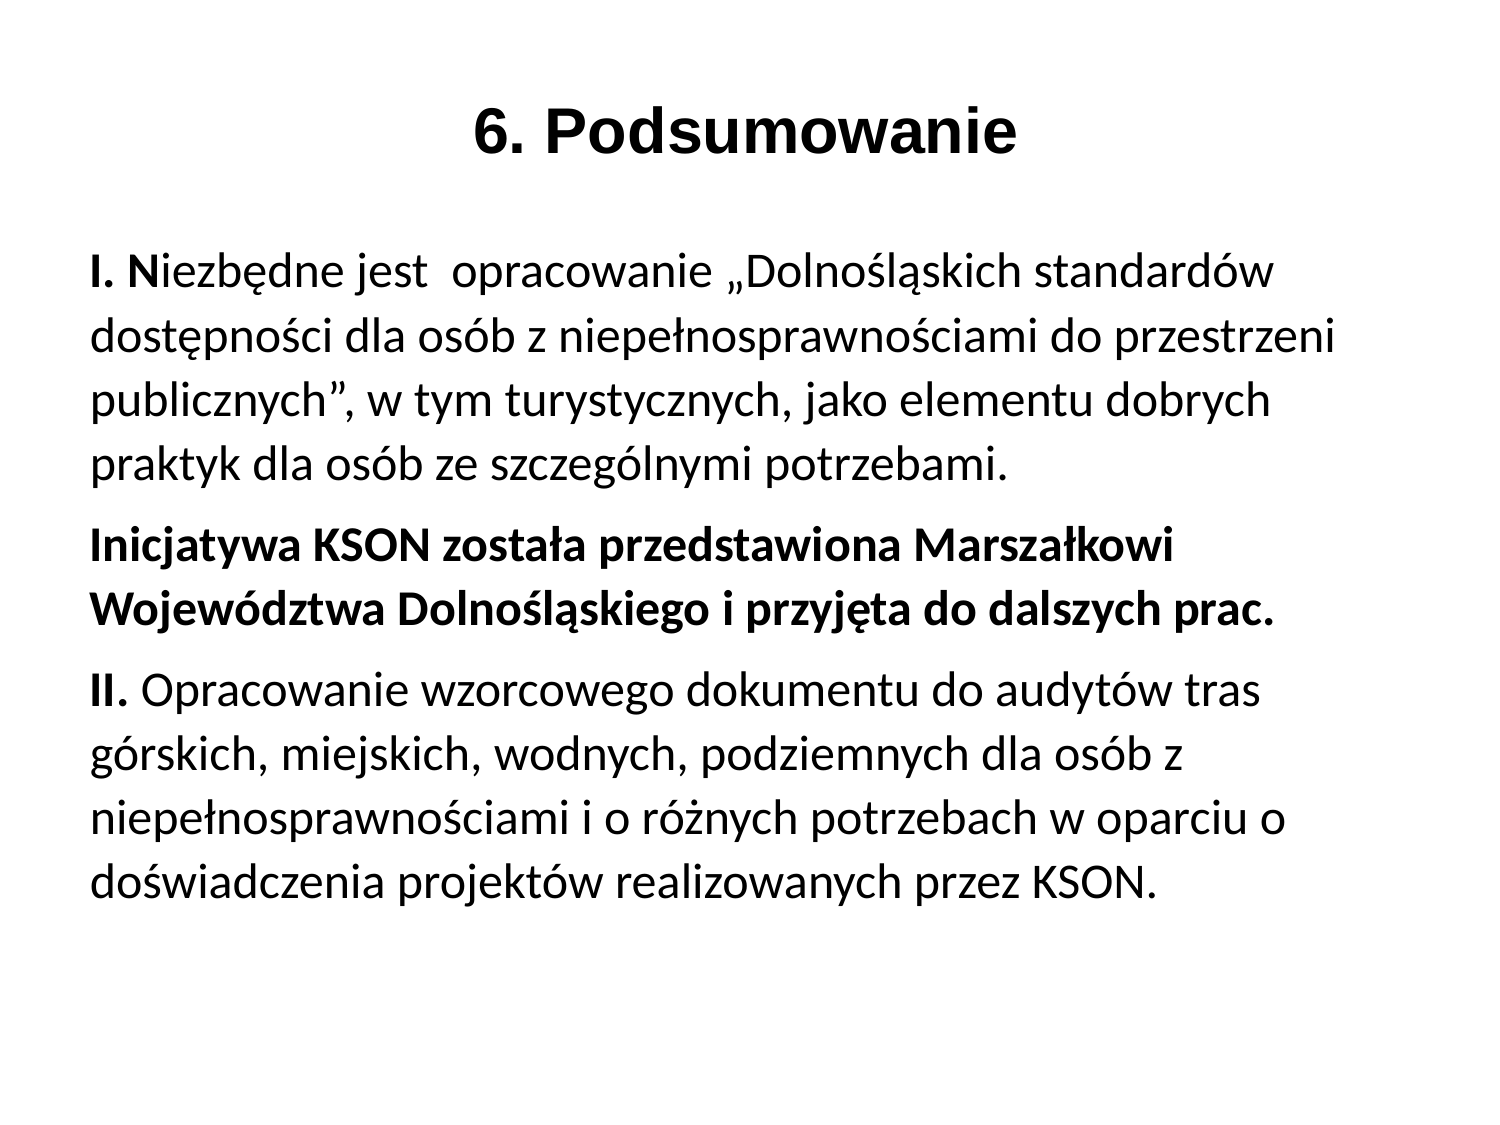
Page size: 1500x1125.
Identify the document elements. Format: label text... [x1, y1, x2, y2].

list I. Niezbędne jest opracowanie „Dolnośląskich standardów dostępności dla osób z niepełnosprawnościami do przestrzeni publicznych”, w tym turystycznych, jako elementu dobrych praktyk dla osób ze szczególnymi potrzebami. Inicjatywa KSON została przedstawiona Marszałkowi Województwa Dolnośląskiego i przyjęta do dalszych prac. II. Opracowanie wzorcowego dokumentu do audytów tras górskich, miejskich, wodnych, podziemnych dla osób z niepełnosprawnościami i o różnych potrzebach w oparciu o doświadczenia projektów realizowanych przez KSON. [75, 226, 1425, 965]
title 6. Podsumowanie [70, 81, 1421, 119]
